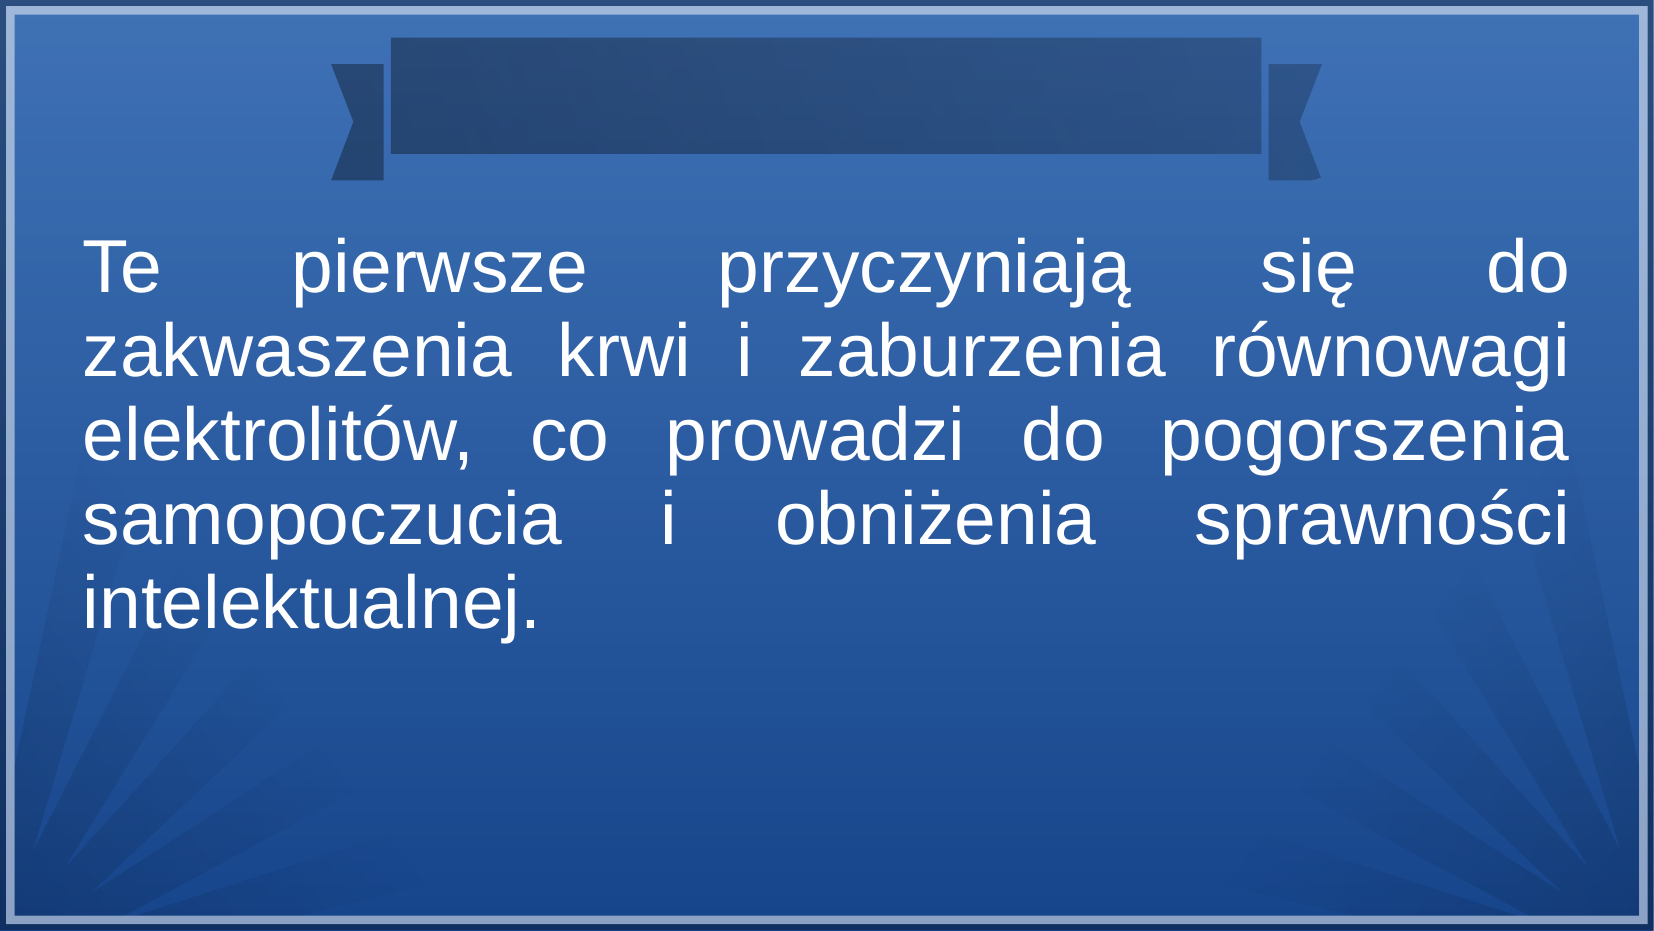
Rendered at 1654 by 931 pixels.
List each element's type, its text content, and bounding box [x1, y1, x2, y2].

list Te pierwsze przyczyniają się do zakwaszenia krwi i zaburzenia równowagi elektrolitów, co prowadzi do pogorszenia samopoczucia i obniżenia sprawności intelektualnej. [82, 224, 1571, 848]
